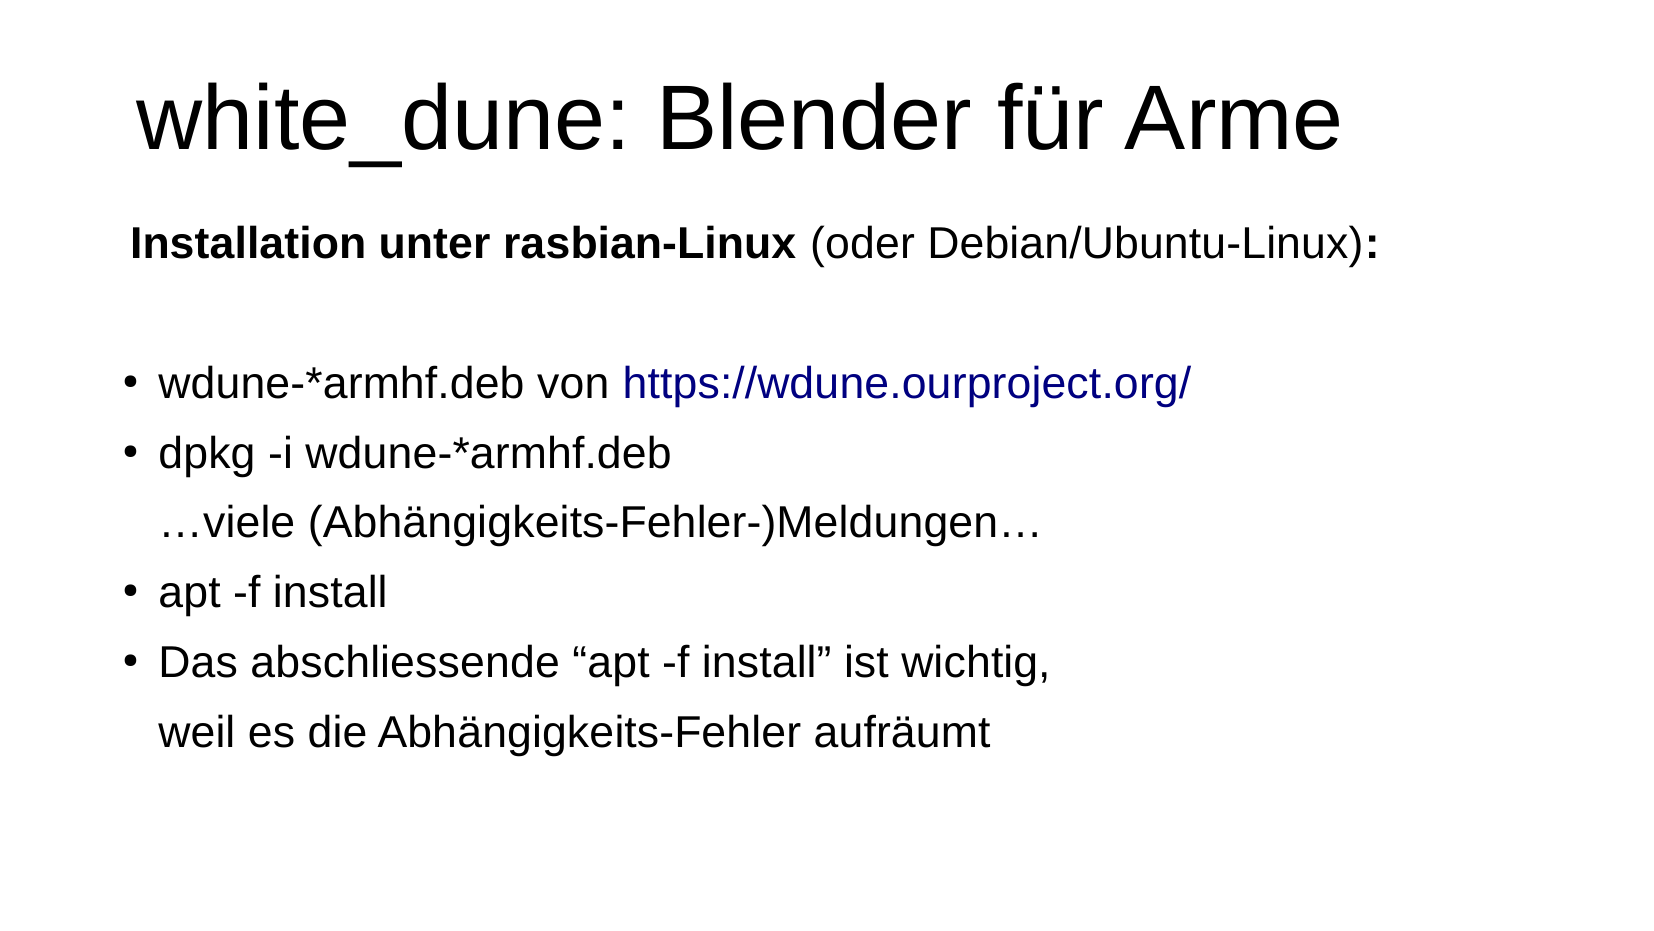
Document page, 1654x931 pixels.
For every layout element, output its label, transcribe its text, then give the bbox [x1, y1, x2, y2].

title white_dune: Blender für Arme [0, 39, 1486, 196]
list Installation unter rasbian-Linux (oder Debian/Ubuntu-Linux): wdune-*armhf.deb von https://wdune.ourproject.org/ dpkg -i wdune-*armhf.deb …viele (Abhängigkeits-Fehler-)Meldungen… apt -f install Das abschliessende “apt -f install” ist wichtig, weil es die Abhängigkeits-Fehler aufräumt [82, 217, 1571, 758]
